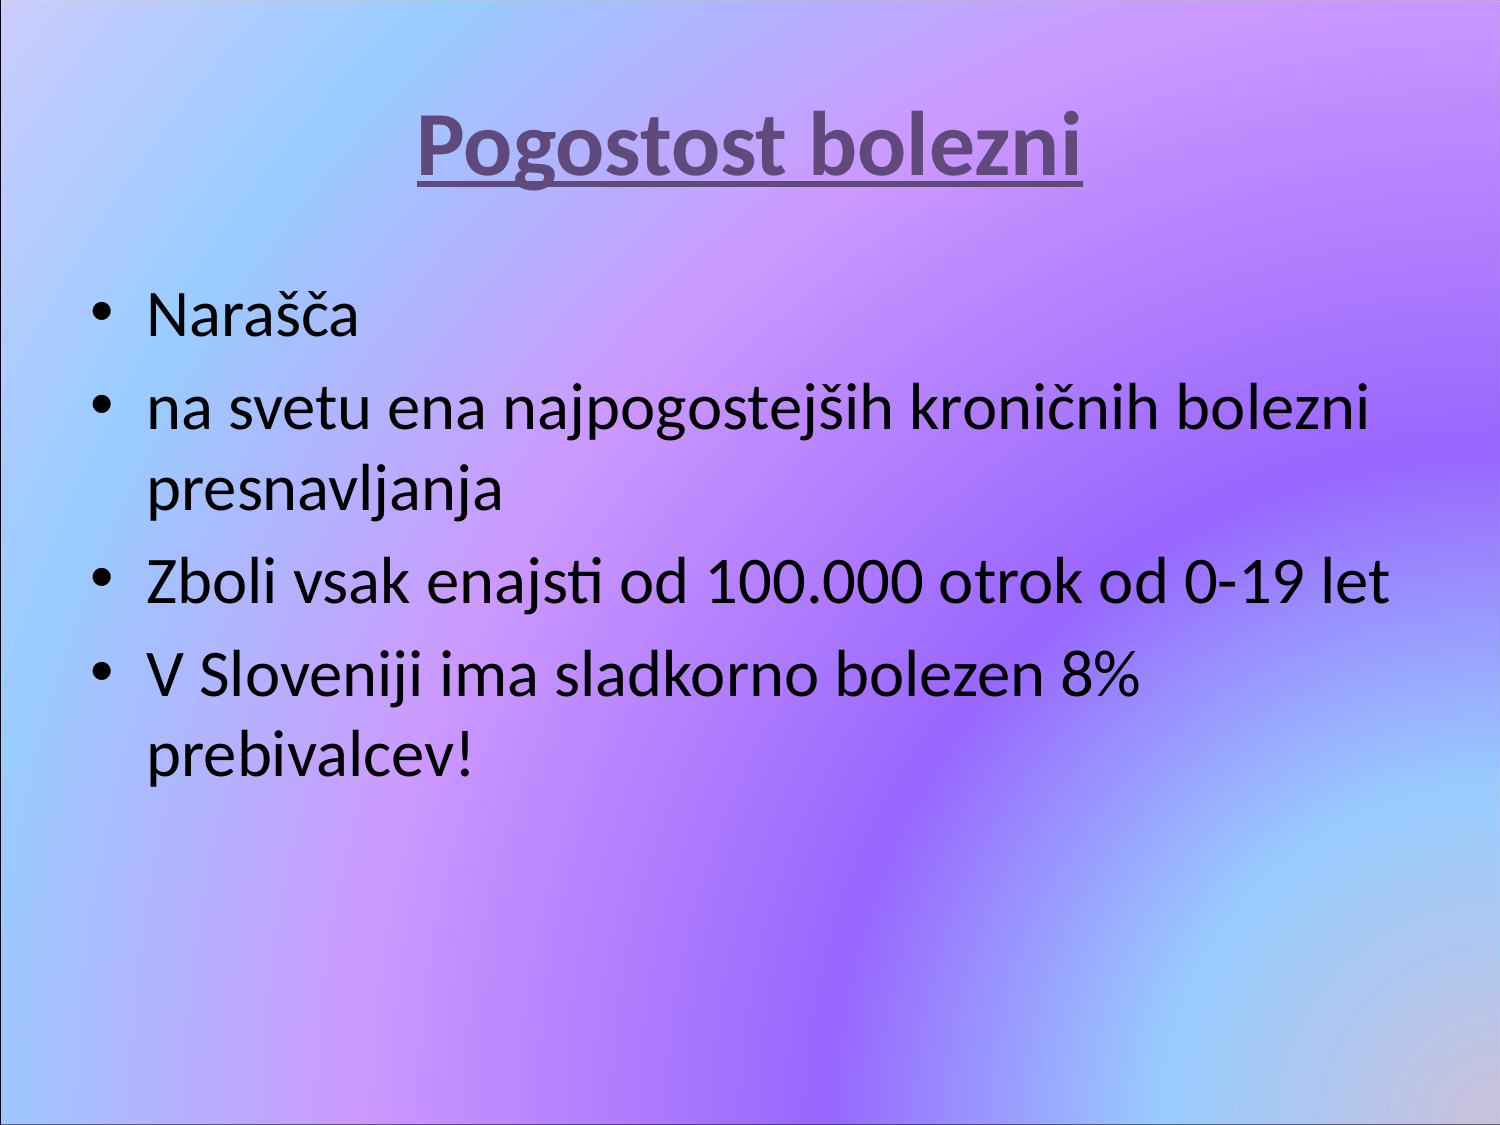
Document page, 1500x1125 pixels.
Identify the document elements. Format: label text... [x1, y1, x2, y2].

title Pogostost bolezni [75, 45, 1425, 233]
picture [0, 0, 1500, 1125]
list Narašča na svetu ena najpogostejših kroničnih bolezni presnavljanja Zboli vsak enajsti od 100.000 otrok od 0-19 let V Sloveniji ima sladkorno bolezen 8% prebivalcev! [75, 262, 1425, 1005]
